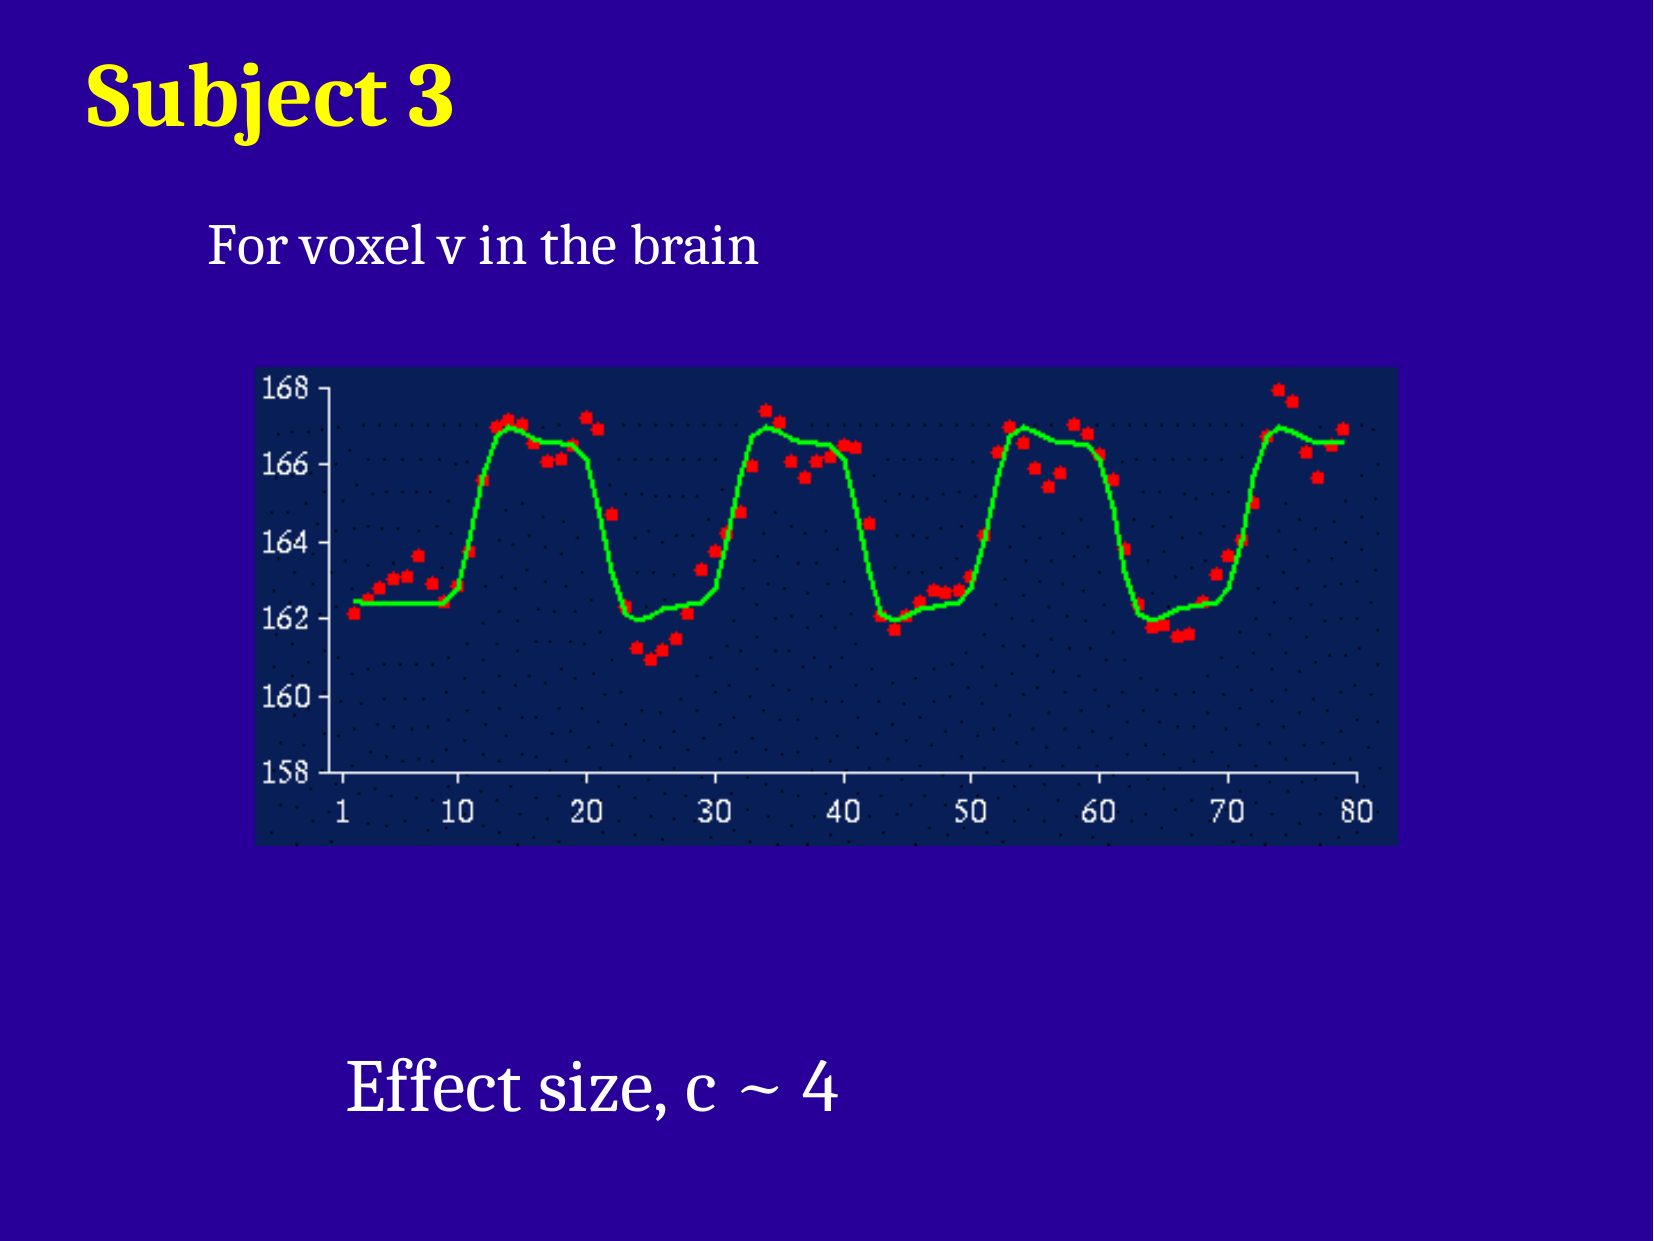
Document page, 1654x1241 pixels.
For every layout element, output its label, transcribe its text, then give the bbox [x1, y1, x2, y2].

text_box For voxel v in the brain [192, 165, 1447, 317]
picture [255, 367, 1398, 846]
text_box Effect size, c ~ 4 [330, 992, 1364, 1172]
text_box Subject 3 [73, 13, 1566, 166]
